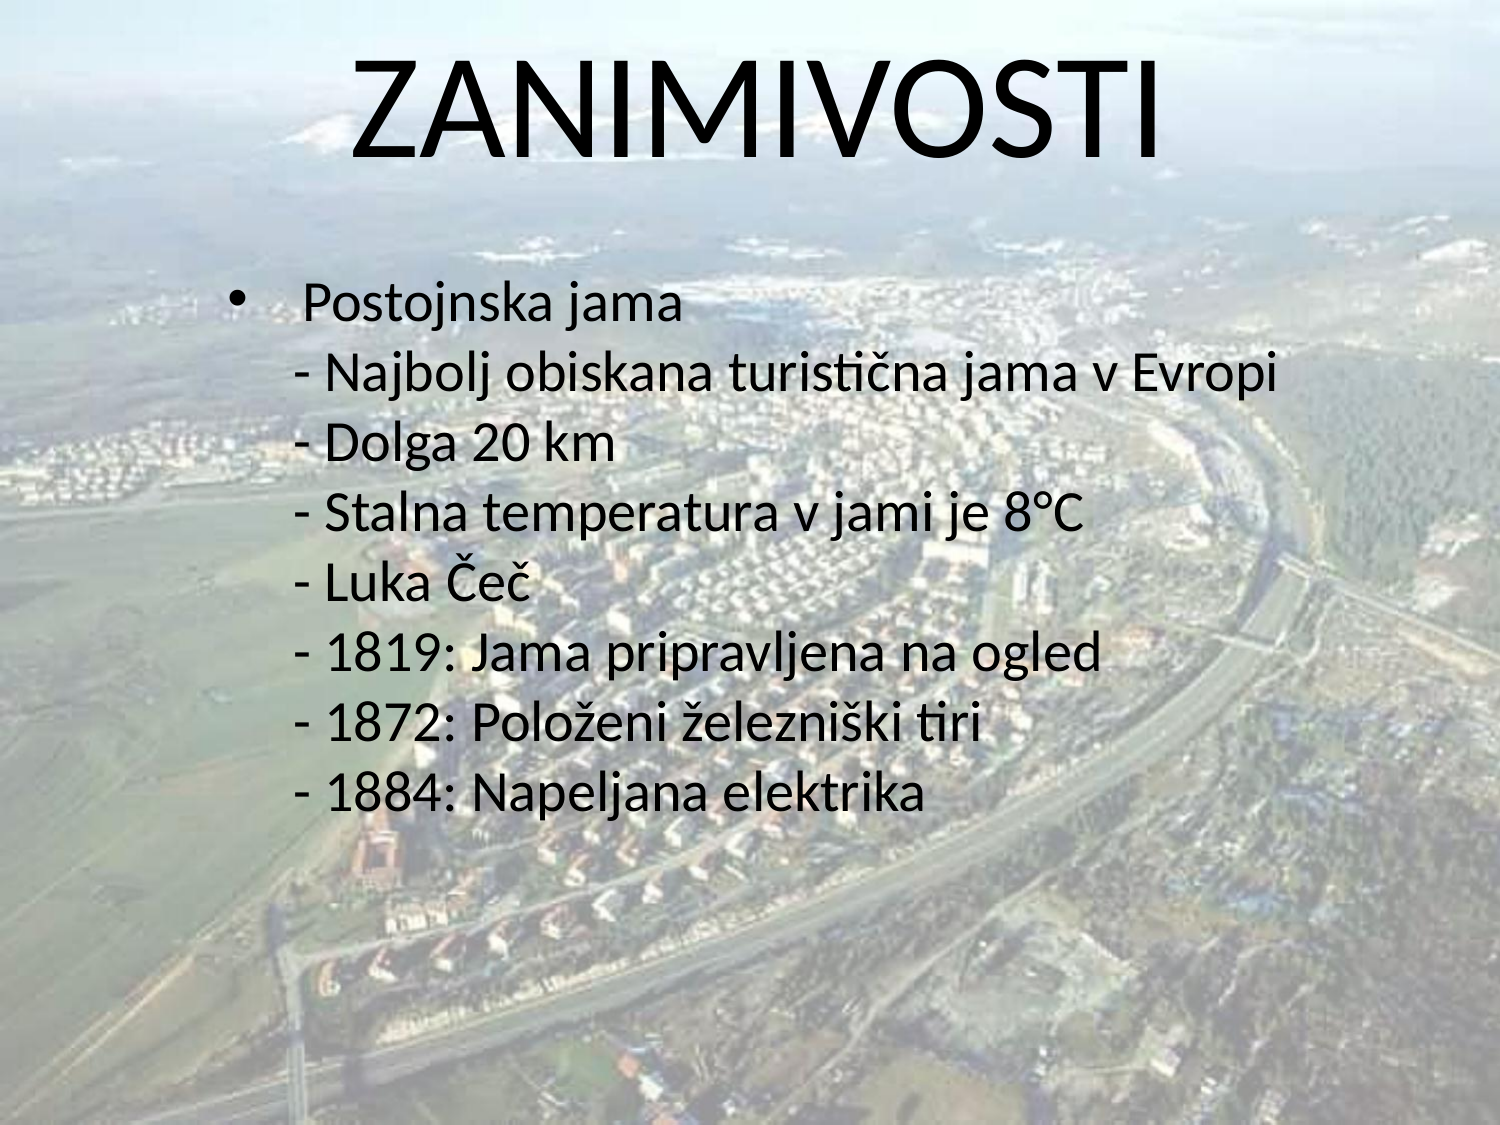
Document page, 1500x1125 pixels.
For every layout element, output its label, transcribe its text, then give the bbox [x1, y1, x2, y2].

text_box Postojnska jama - Najbolj obiskana turistična jama v Evropi - Dolga 20 km - Stalna temperatura v jami je 8°C - Luka Čeč - 1819: Jama pripravljena na ogled - 1872: Položeni železniški tiri - 1884: Napeljana elektrika [212, 255, 1306, 971]
text_box ZANIMIVOSTI [0, 0, 1500, 195]
picture [0, 195, 1500, 1125]
